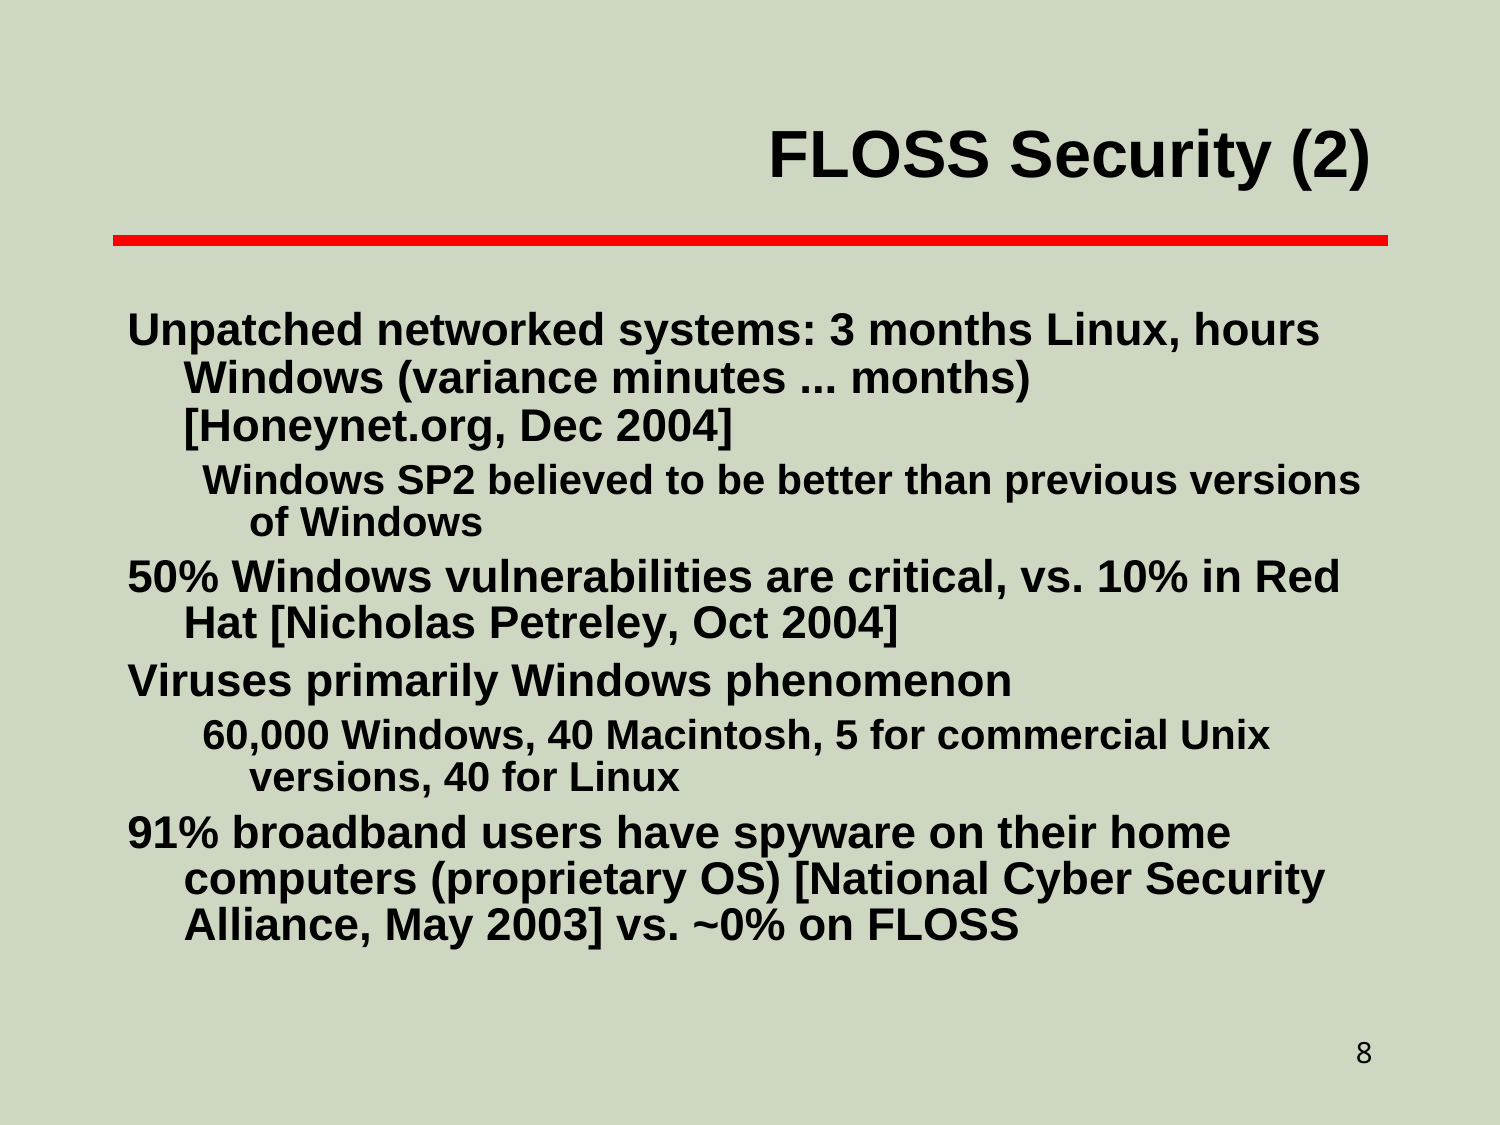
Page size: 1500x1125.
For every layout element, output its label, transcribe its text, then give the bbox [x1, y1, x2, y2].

list Unpatched networked systems: 3 months Linux, hours Windows (variance minutes ... months) [Honeynet.org, Dec 2004] Windows SP2 believed to be better than previous versions of Windows 50% Windows vulnerabilities are critical, vs. 10% in Red Hat [Nicholas Petreley, Oct 2004] Viruses primarily Windows phenomenon 60,000 Windows, 40 Macintosh, 5 for commercial Unix versions, 40 for Linux 91% broadband users have spyware on their home computers (proprietary OS) [National Cyber Security Alliance, May 2003] vs. ~0% on FLOSS [112, 299, 1388, 1000]
title FLOSS Security (2) [337, 85, 1388, 224]
